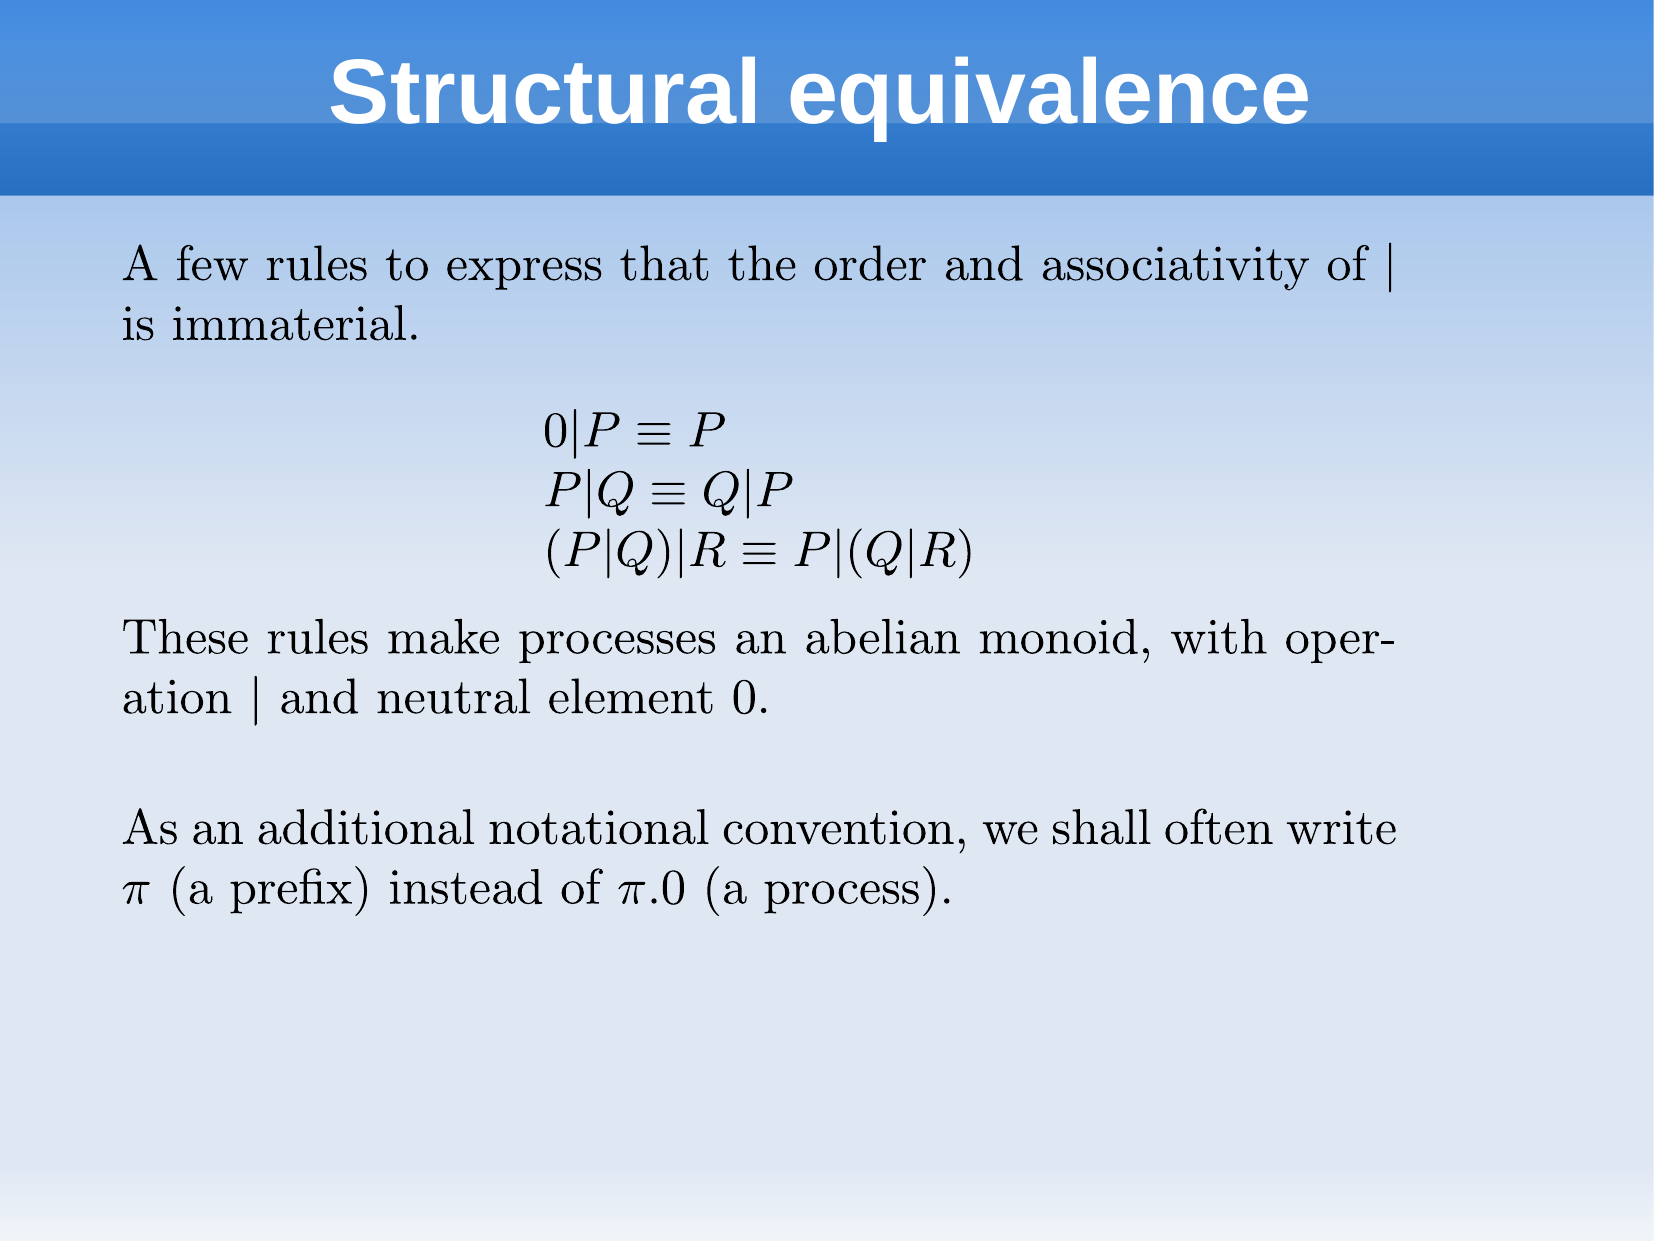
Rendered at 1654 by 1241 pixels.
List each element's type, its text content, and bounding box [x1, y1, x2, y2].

title Structural equivalence [76, 0, 1565, 188]
picture [0, 0, 1654, 1241]
text_box [121, 242, 1398, 917]
